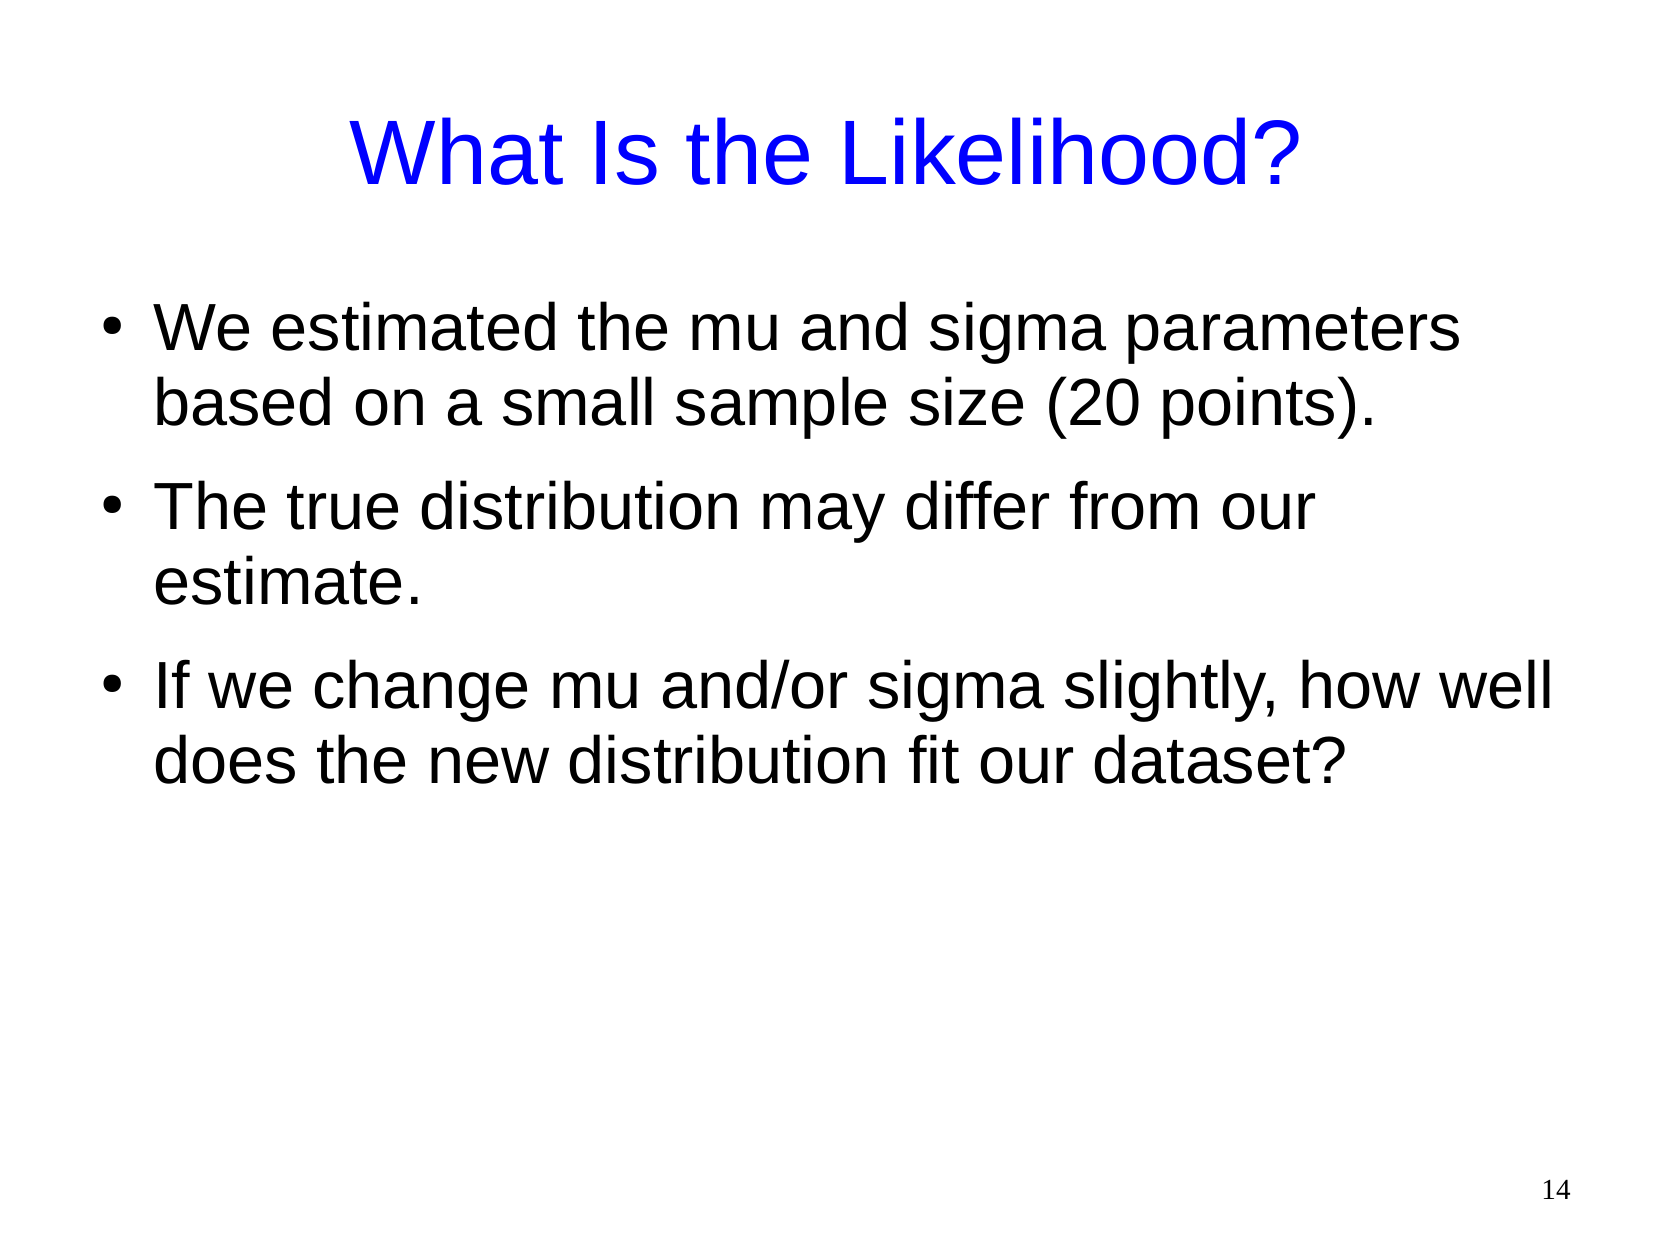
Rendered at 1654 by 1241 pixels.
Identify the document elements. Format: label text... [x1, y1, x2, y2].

list We estimated the mu and sigma parameters based on a small sample size (20 points). The true distribution may differ from our estimate. If we change mu and/or sigma slightly, how well does the new distribution fit our dataset? [82, 290, 1571, 1094]
title What Is the Likelihood? [82, 56, 1571, 250]
